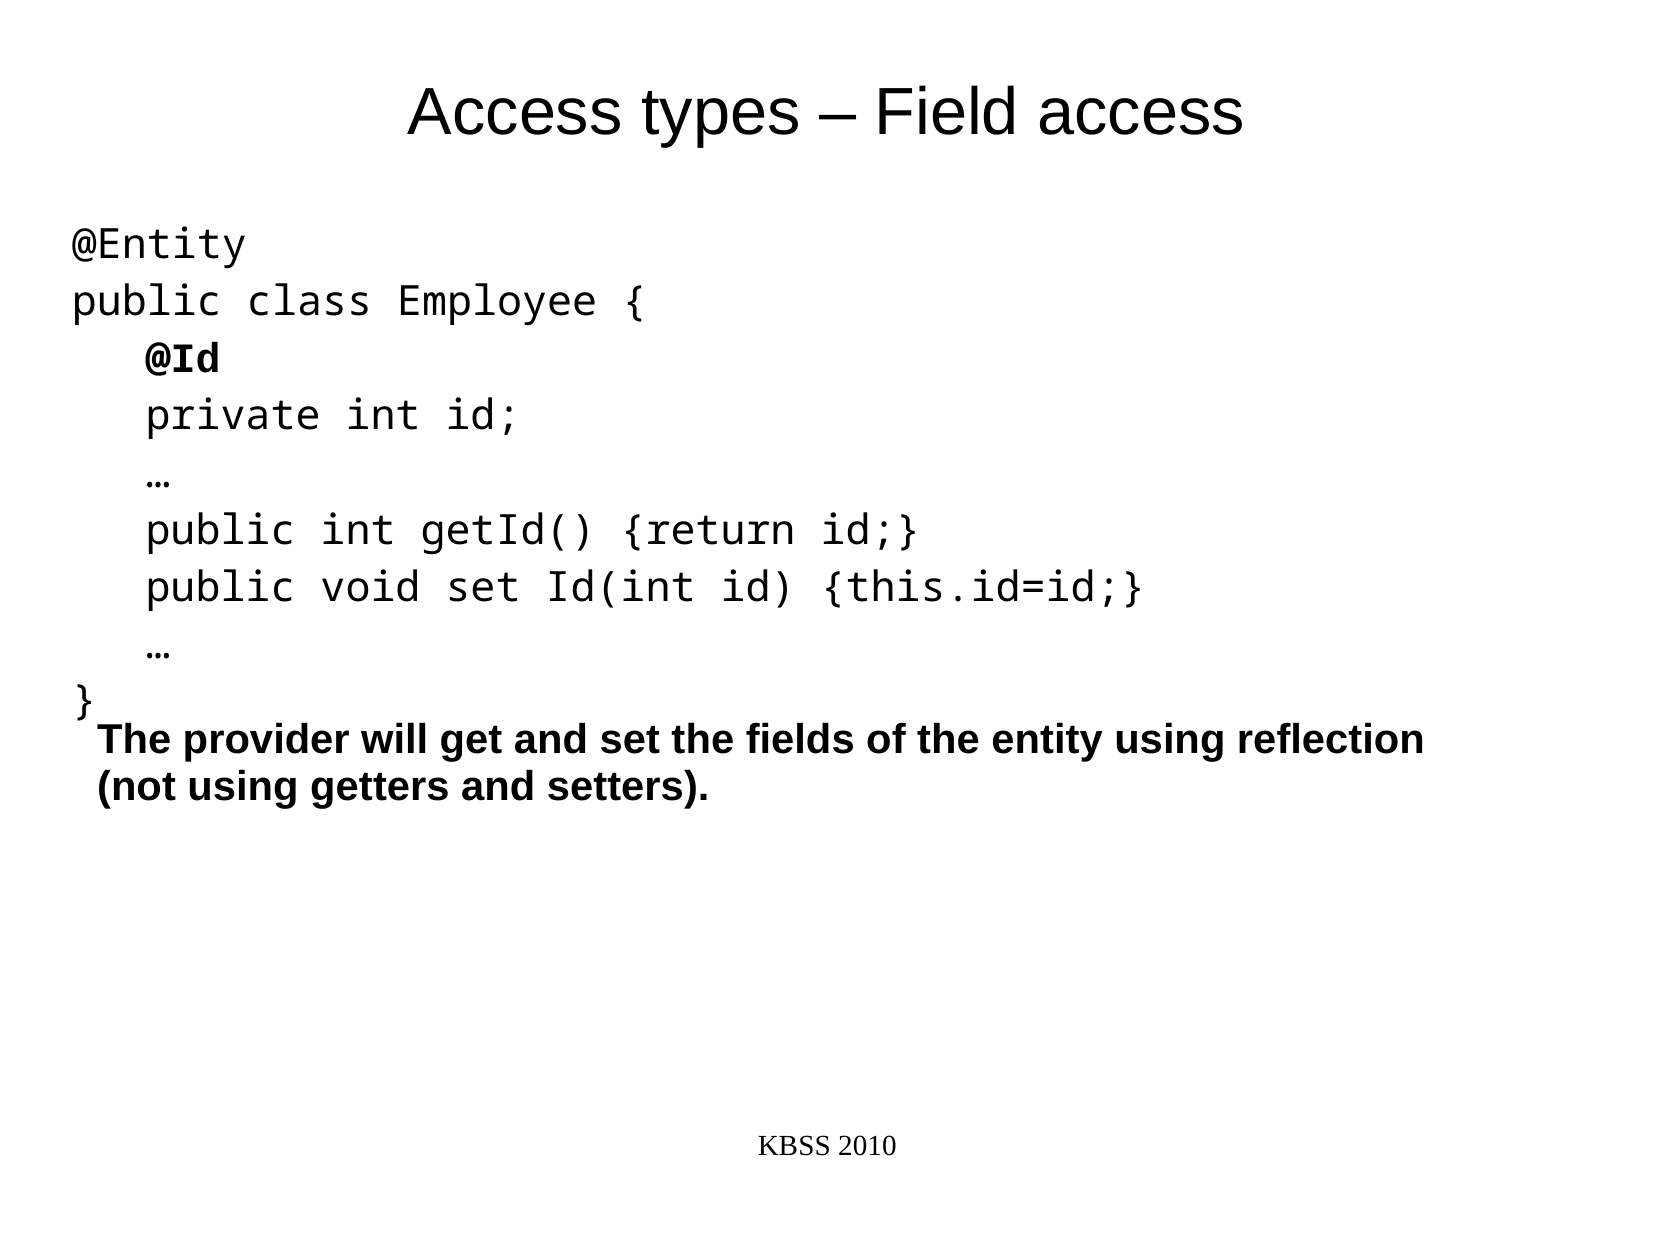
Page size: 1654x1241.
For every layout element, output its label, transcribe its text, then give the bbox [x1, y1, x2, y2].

text_box @Entity public class Employee { @Id private int id; … public int getId() {return id;} public void set Id(int id) {this.id=id;} … } [57, 206, 1171, 660]
text_box The provider will get and set the fields of the entity using reflection (not using getters and setters). [82, 708, 1452, 818]
title Access types – Field access [82, 8, 1571, 216]
